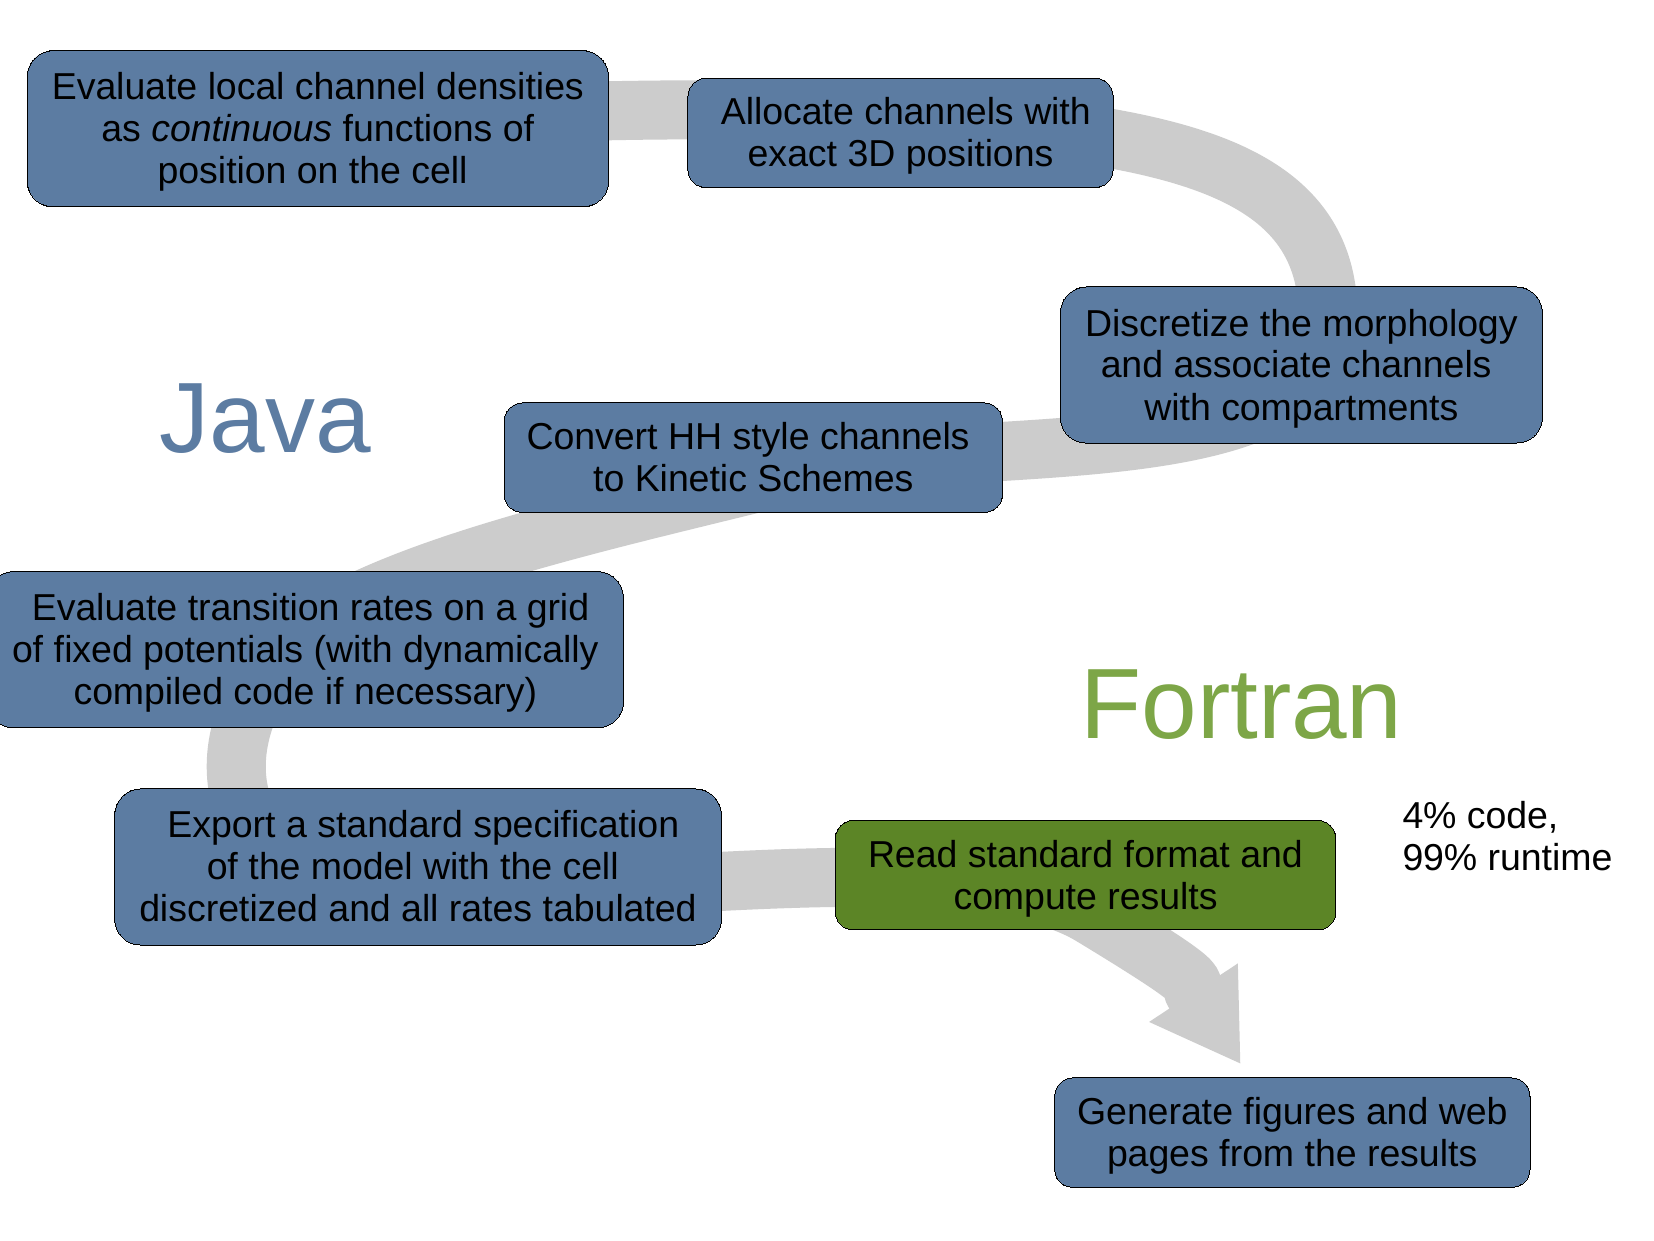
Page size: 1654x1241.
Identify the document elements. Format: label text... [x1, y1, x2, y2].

text_box Export a standard specification of the model with the cell discretized and all rates tabulated [114, 788, 722, 946]
text_box Discretize the morphology and associate channels with compartments [1060, 286, 1543, 444]
text_box Fortran [1065, 641, 1419, 781]
text_box Allocate channels with exact 3D positions [687, 78, 1114, 188]
text_box Read standard format and compute results [835, 820, 1336, 930]
text_box 4% code, 99% runtime [1387, 787, 1628, 895]
text_box Java [144, 354, 383, 494]
text_box Evaluate local channel densities as continuous functions of position on the cell [27, 50, 609, 207]
text_box Generate figures and web pages from the results [1054, 1077, 1531, 1188]
text_box Evaluate transition rates on a grid of fixed potentials (with dynamically compiled code if necessary) [0, 571, 624, 728]
text_box Convert HH style channels to Kinetic Schemes [504, 402, 1003, 513]
